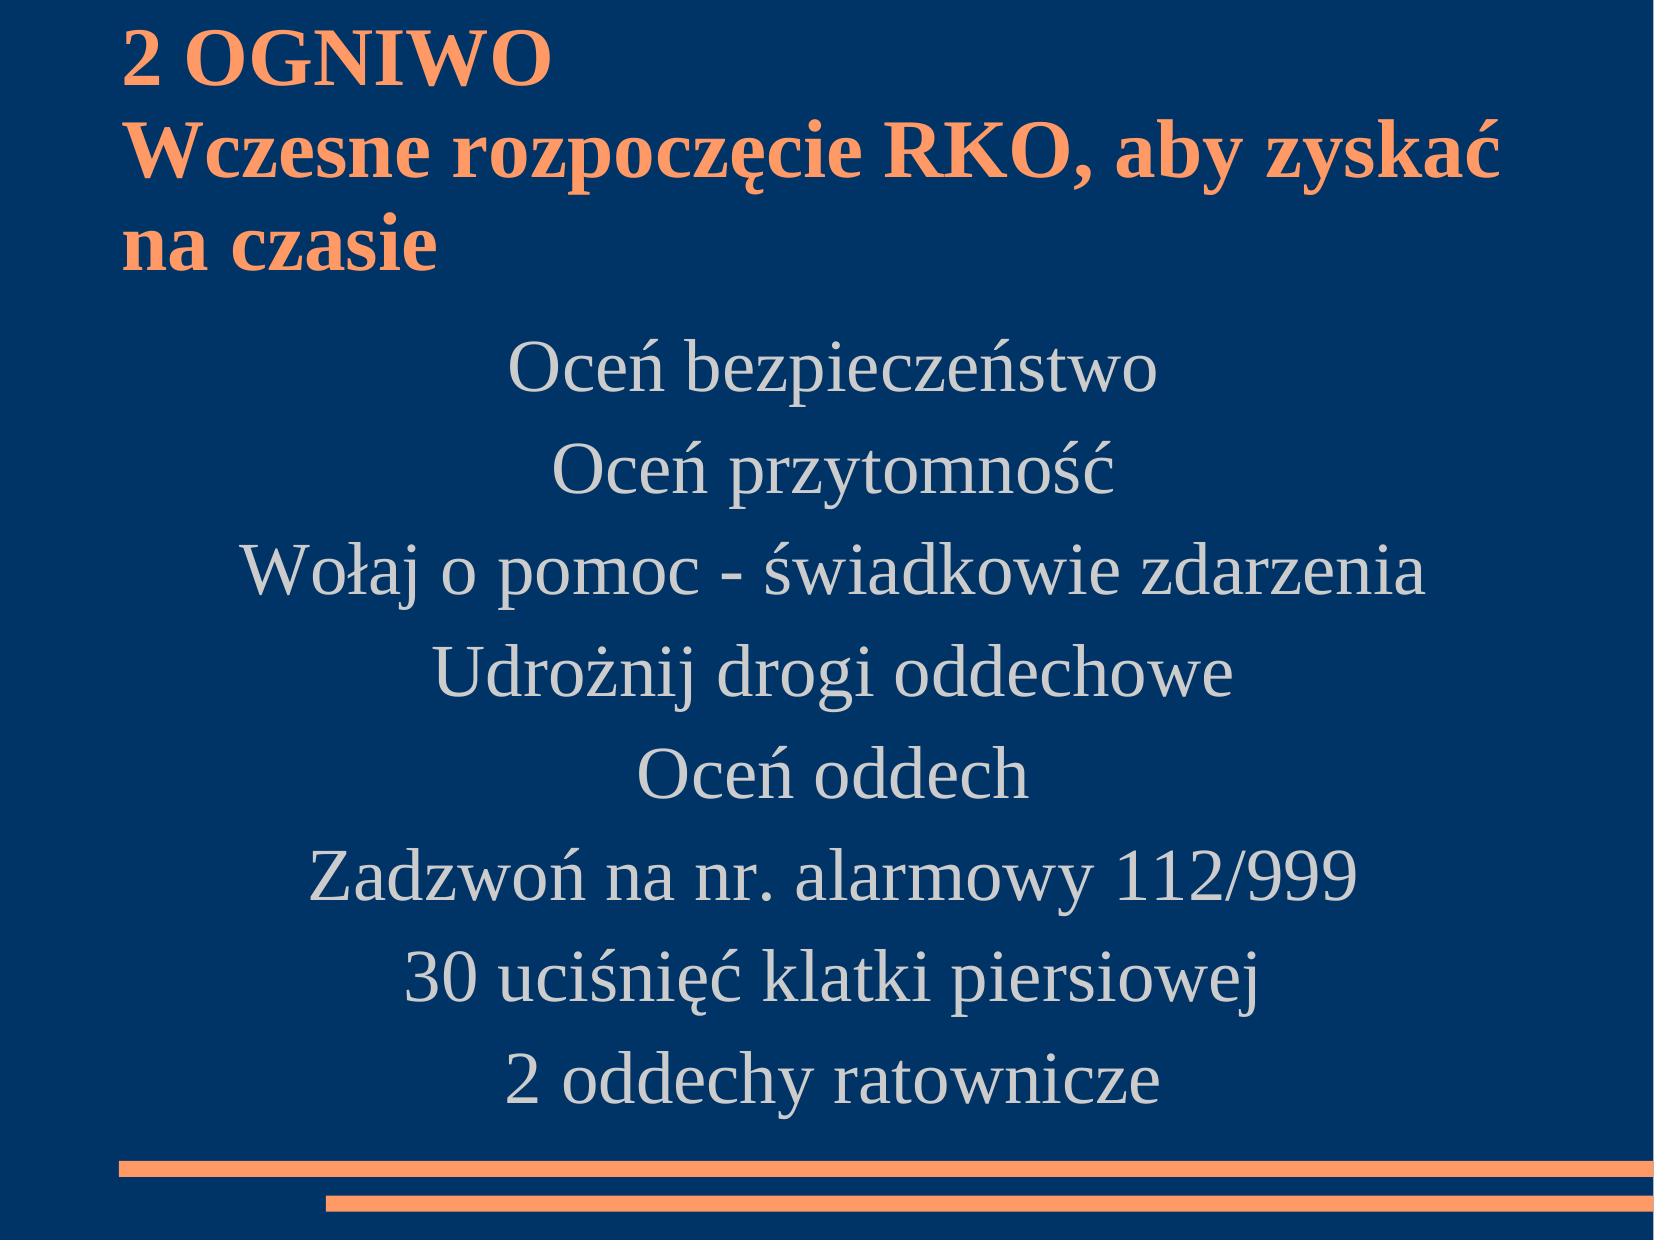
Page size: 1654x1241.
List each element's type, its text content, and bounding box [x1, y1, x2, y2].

title 2 OGNIWO Wczesne rozpoczęcie RKO, aby zyskać na czasie [121, 11, 1534, 289]
subtitle Oceń bezpieczeństwo Oceń przytomność Wołaj o pomoc - świadkowie zdarzenia Udrożnij drogi oddechowe Oceń oddech Zadzwoń na nr. alarmowy 112/999 30 uciśnięć klatki piersiowej 2 oddechy ratownicze [96, 324, 1536, 1222]
